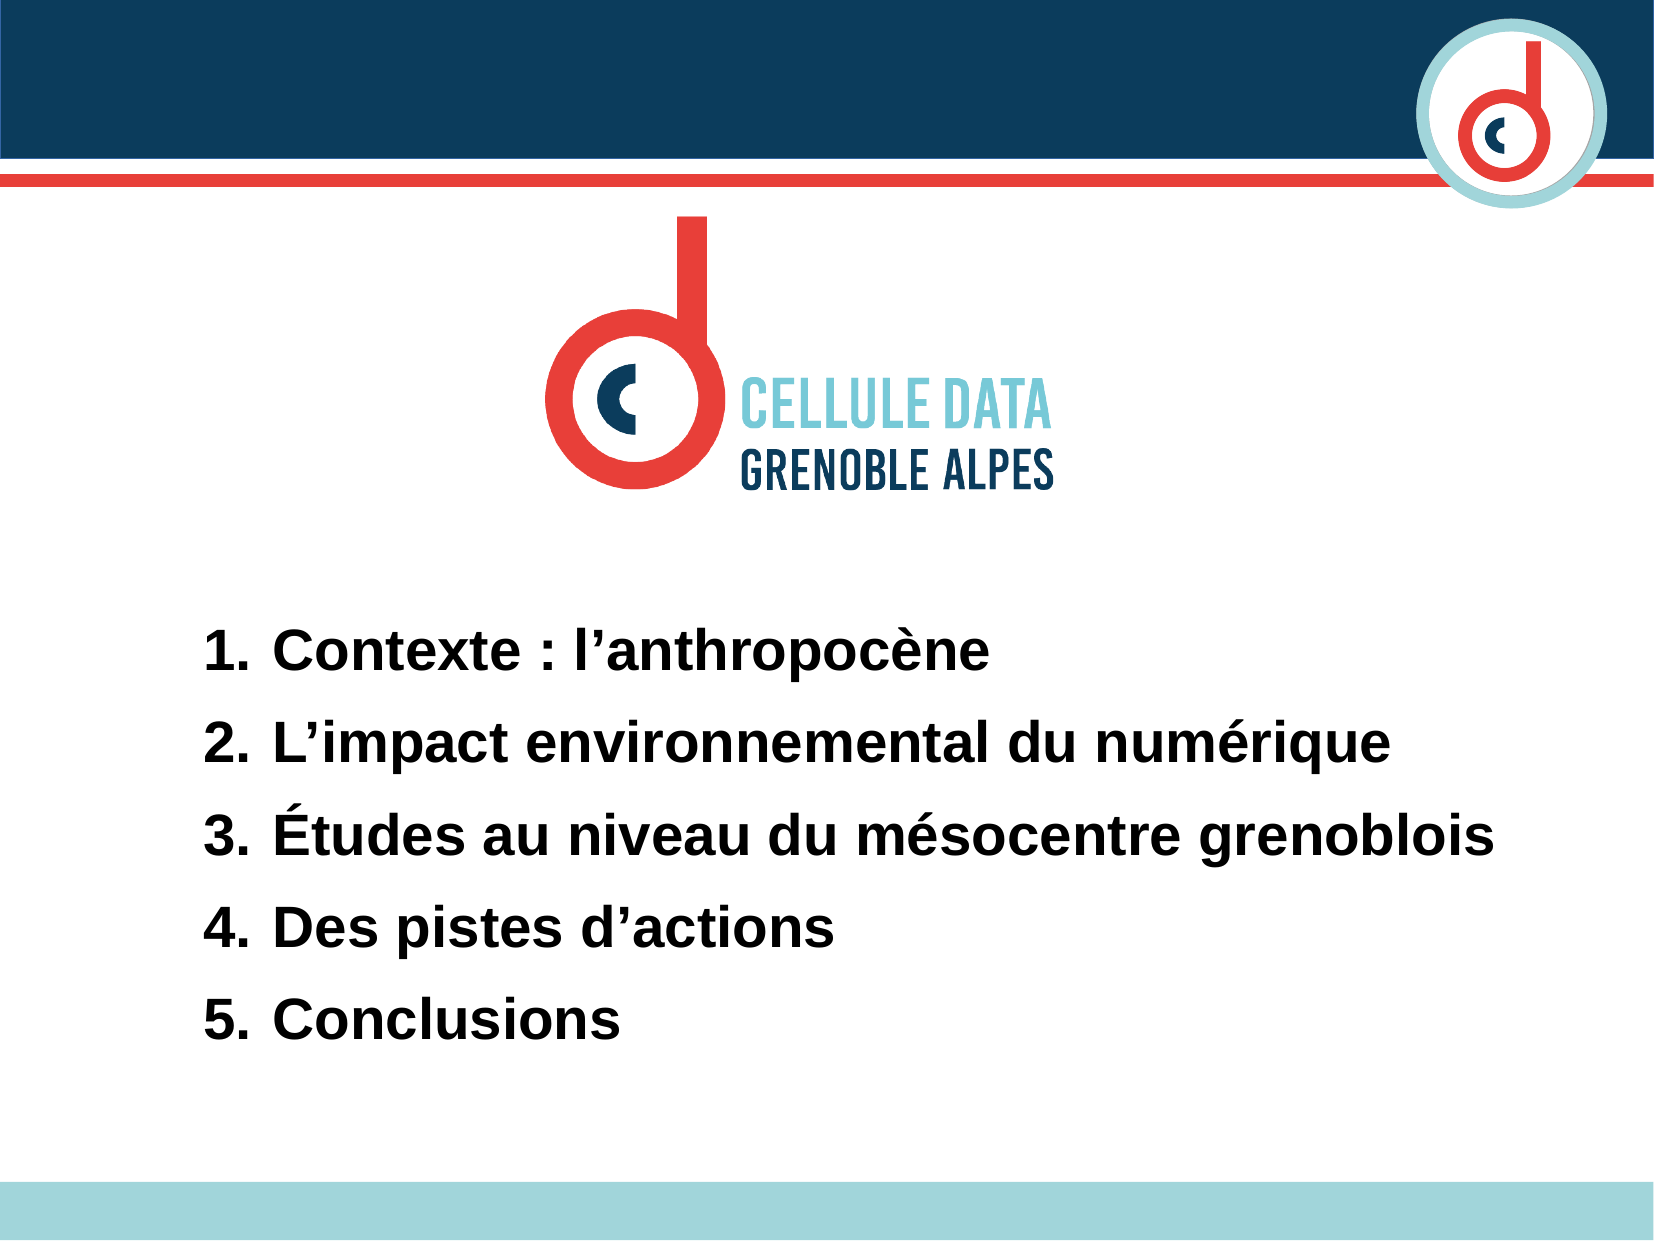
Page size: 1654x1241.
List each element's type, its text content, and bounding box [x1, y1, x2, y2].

picture [545, 216, 1090, 522]
list Contexte : l’anthropocène L’impact environnemental du numérique Études au niveau du mésocentre grenoblois Des pistes d’actions Conclusions [185, 620, 1507, 1066]
